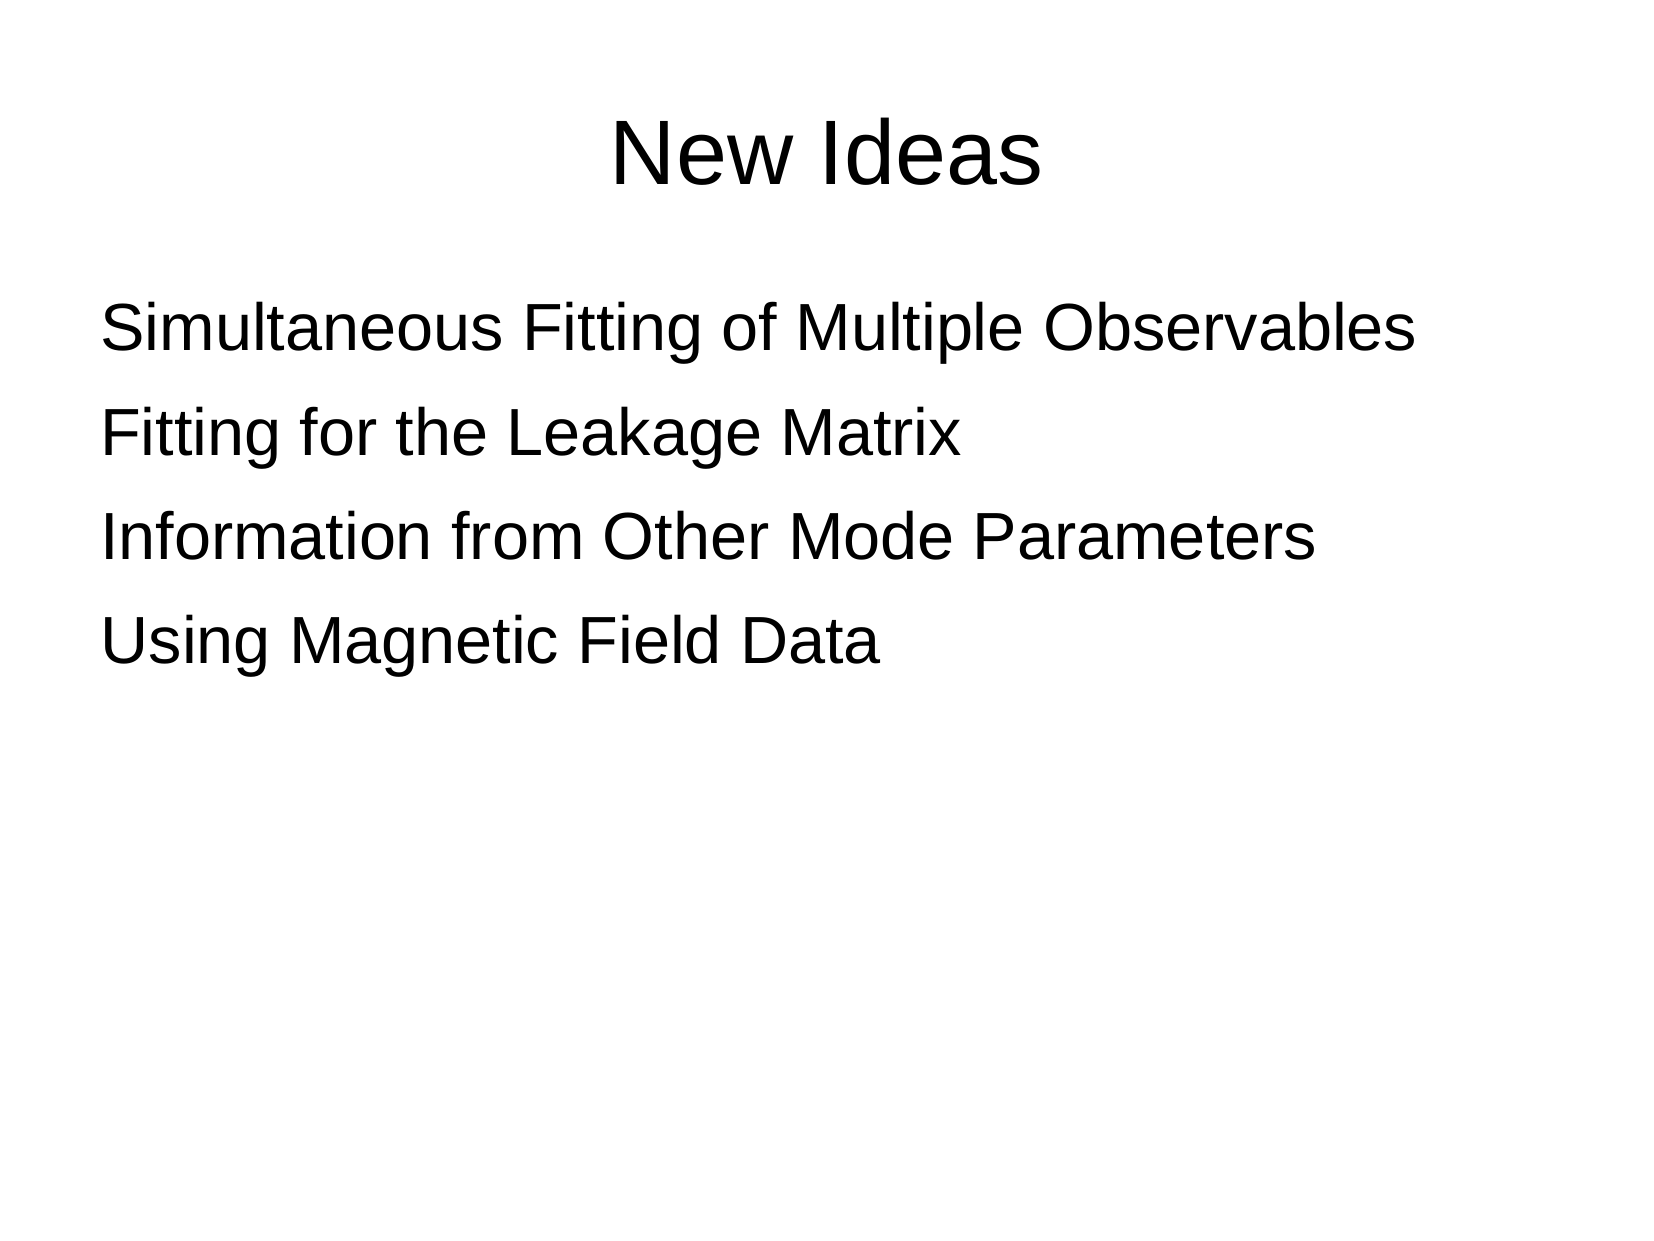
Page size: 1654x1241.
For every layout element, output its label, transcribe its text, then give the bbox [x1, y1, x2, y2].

list Simultaneous Fitting of Multiple Observables Fitting for the Leakage Matrix Information from Other Mode Parameters Using Magnetic Field Data [82, 290, 1571, 1094]
title New Ideas [82, 56, 1571, 250]
